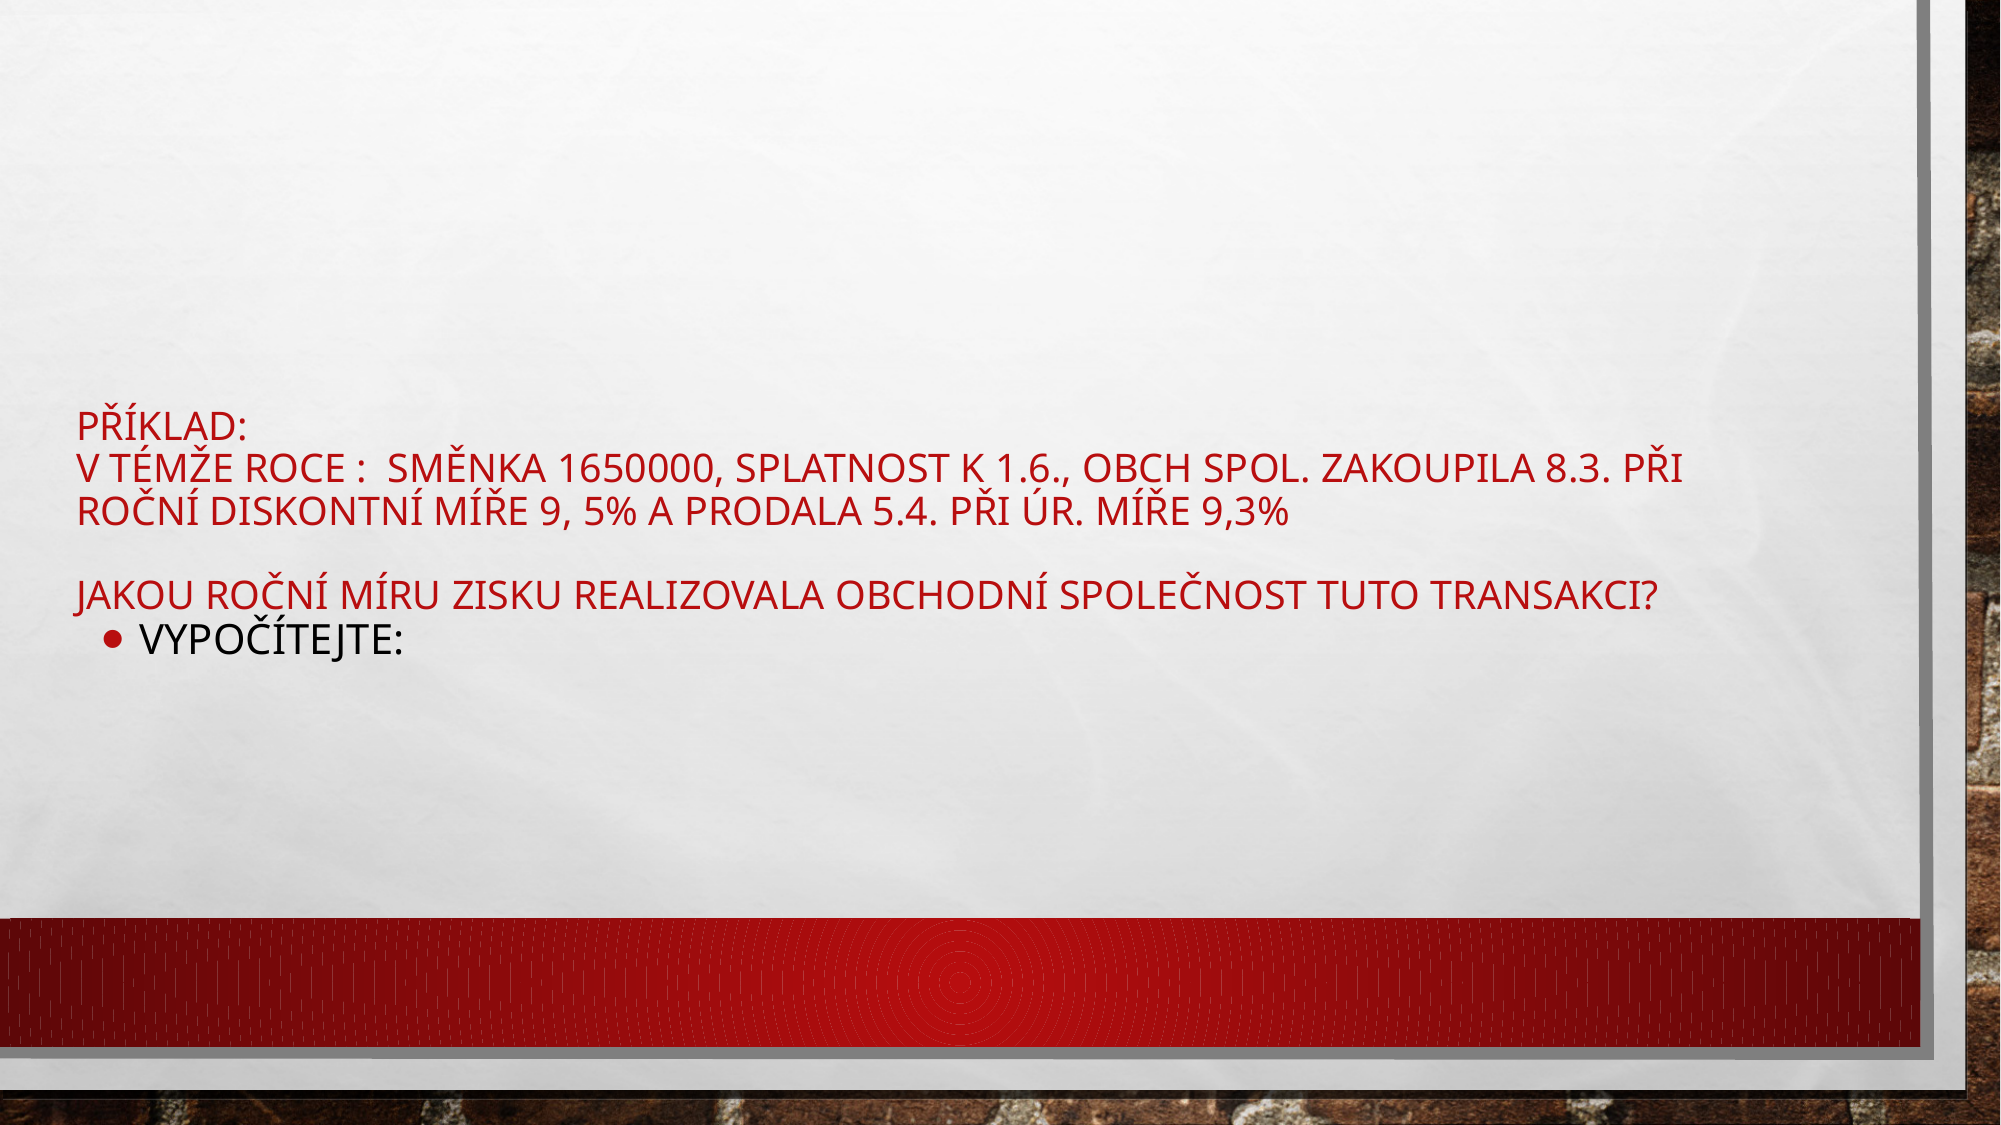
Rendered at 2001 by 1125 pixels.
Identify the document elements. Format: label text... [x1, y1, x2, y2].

list Vypočítejte: [86, 412, 1404, 854]
title Příklad: v témže roce : směnka 1650000, splatnost k 1.6., obch spol. zakoupila 8.3. při roční diskontní míře 9, 5% a prodala 5.4. pŘi úr. Míře 9,3% Jakou roční míru zisku realizovala obchodní společnost tuto transakci? [61, 394, 1819, 678]
